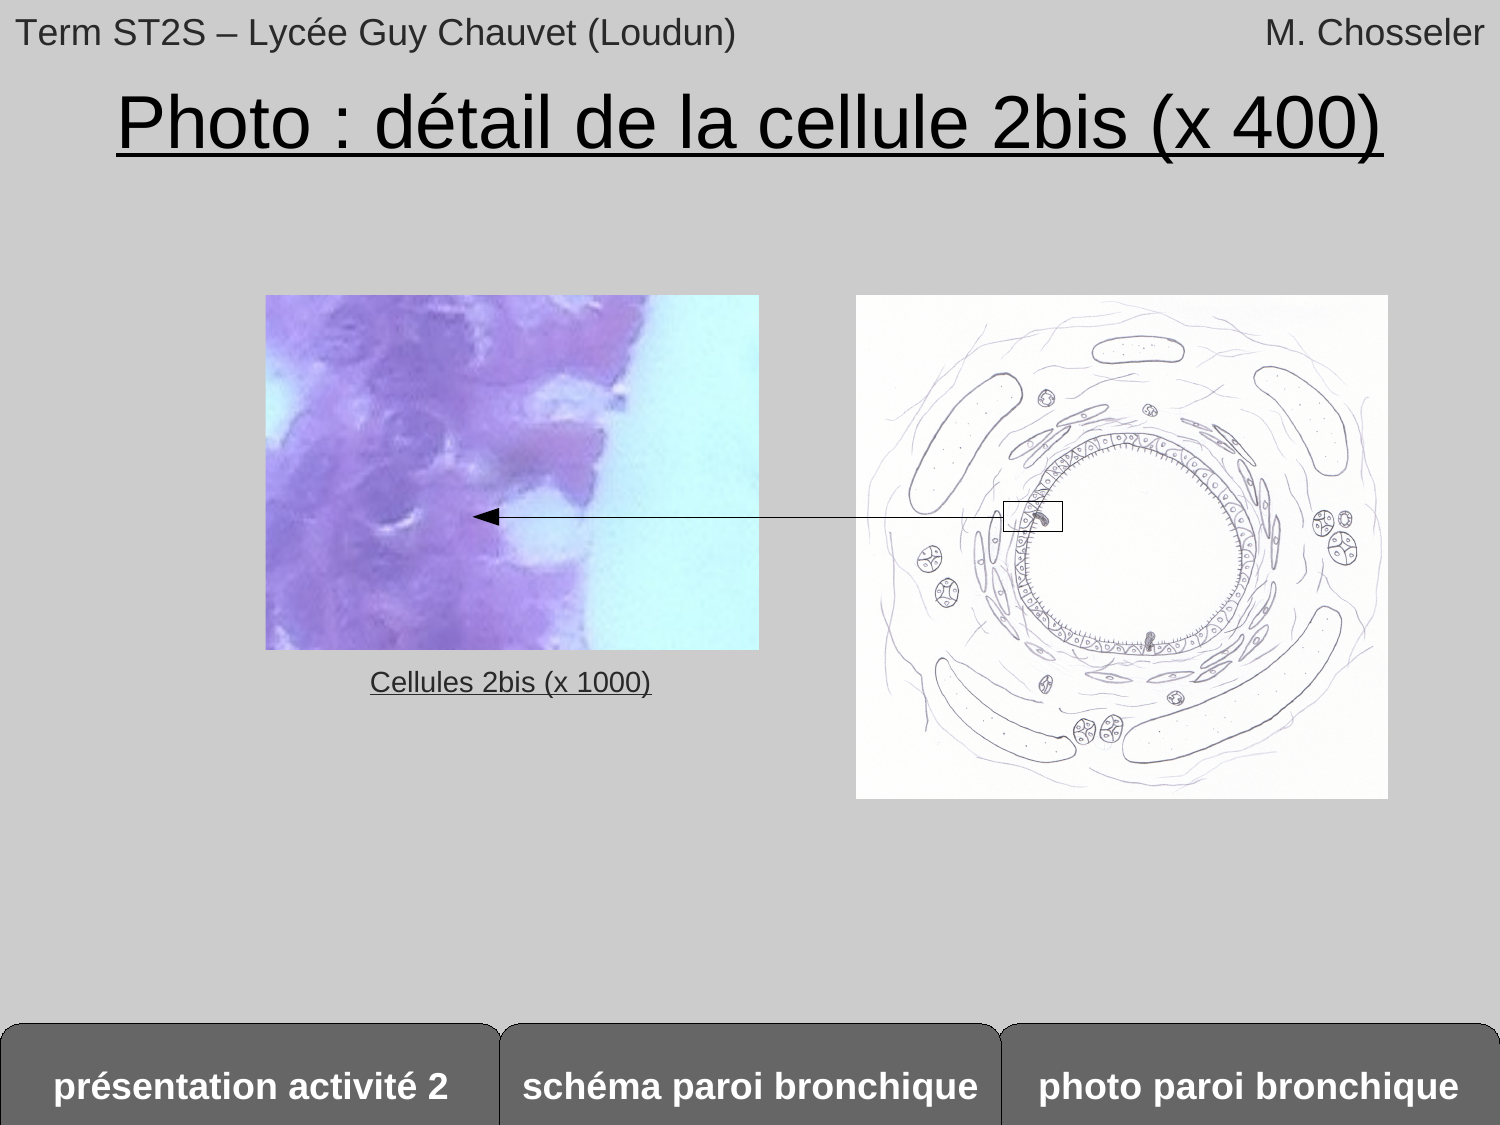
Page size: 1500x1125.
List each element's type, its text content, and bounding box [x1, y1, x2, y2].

text_box Cellules 2bis (x 1000) [259, 655, 762, 706]
picture [265, 295, 759, 650]
title Photo : détail de la cellule 2bis (x 400) [0, 24, 1500, 213]
picture [856, 295, 1388, 800]
picture [1004, 502, 1062, 531]
